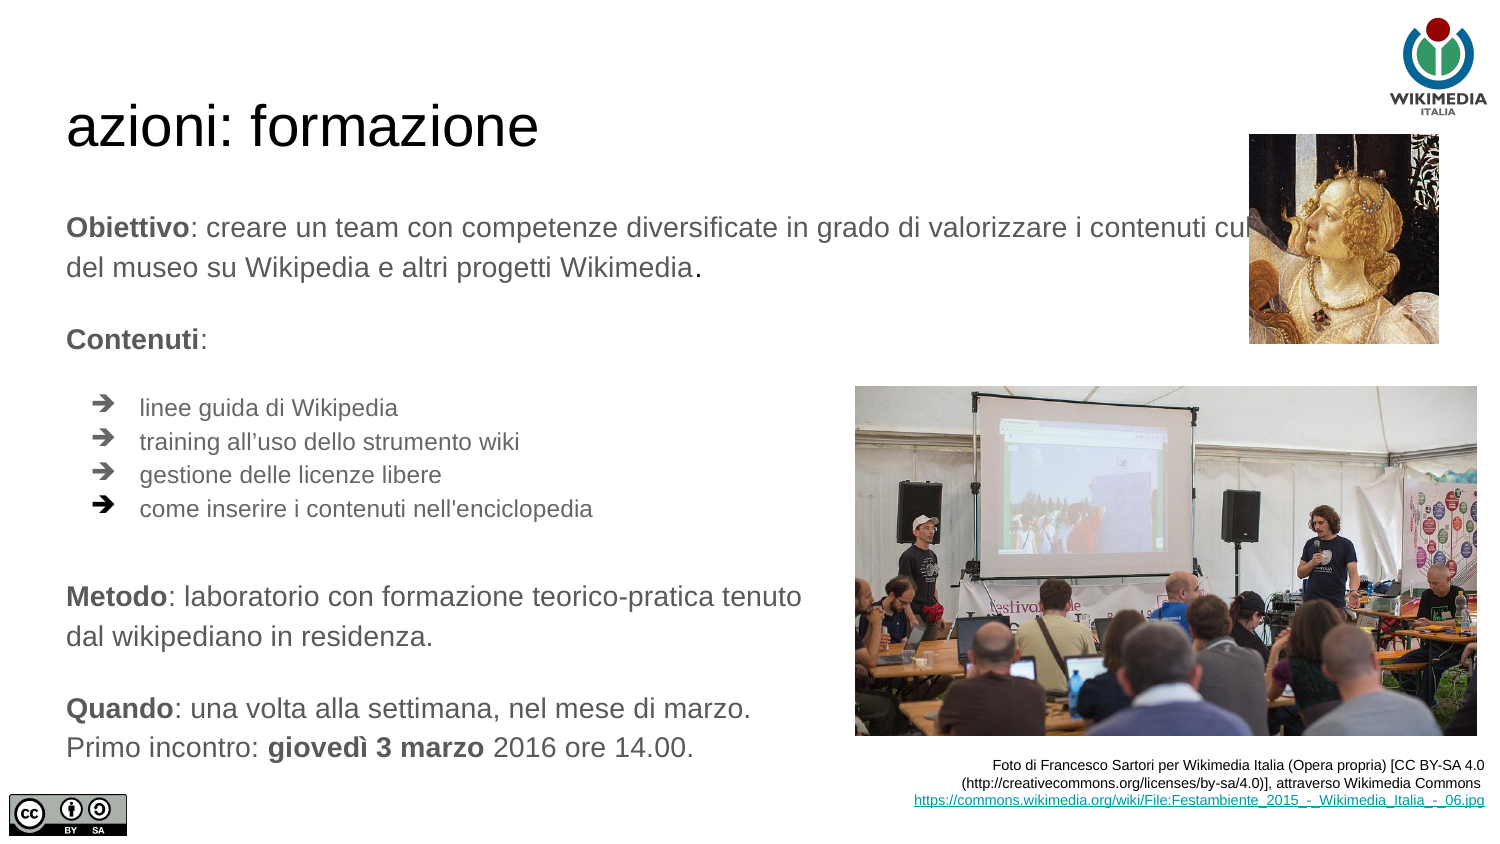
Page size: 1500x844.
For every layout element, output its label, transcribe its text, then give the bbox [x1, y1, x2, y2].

picture [1249, 134, 1439, 344]
picture [9, 794, 127, 836]
picture [855, 386, 1477, 736]
text_box Foto di Francesco Sartori per Wikimedia Italia (Opera propria) [CC BY-SA 4.0 (http://creativecommons.org/licenses/by-sa/4.0)], attraverso Wikimedia Commons https://commons.wikimedia.org/wiki/File:Festambiente_2015_-_Wikimedia_Italia_-_06.jpg [761, 760, 1500, 839]
list Obiettivo: creare un team con competenze diversificate in grado di valorizzare i contenuti culturali del museo su Wikipedia e altri progetti Wikimedia. Contenuti: linee guida di Wikipedia training all’uso dello strumento wiki gestione delle licenze libere come inserire i contenuti nell'enciclopedia Metodo: laboratorio con formazione teorico-pratica tenuto dal wikipediano in residenza. Quando: una volta alla settimana, nel mese di marzo. Primo incontro: giovedì 3 marzo 2016 ore 14.00. [51, 189, 1333, 783]
picture [1389, 17, 1488, 116]
title azioni: formazione [51, 72, 1449, 167]
